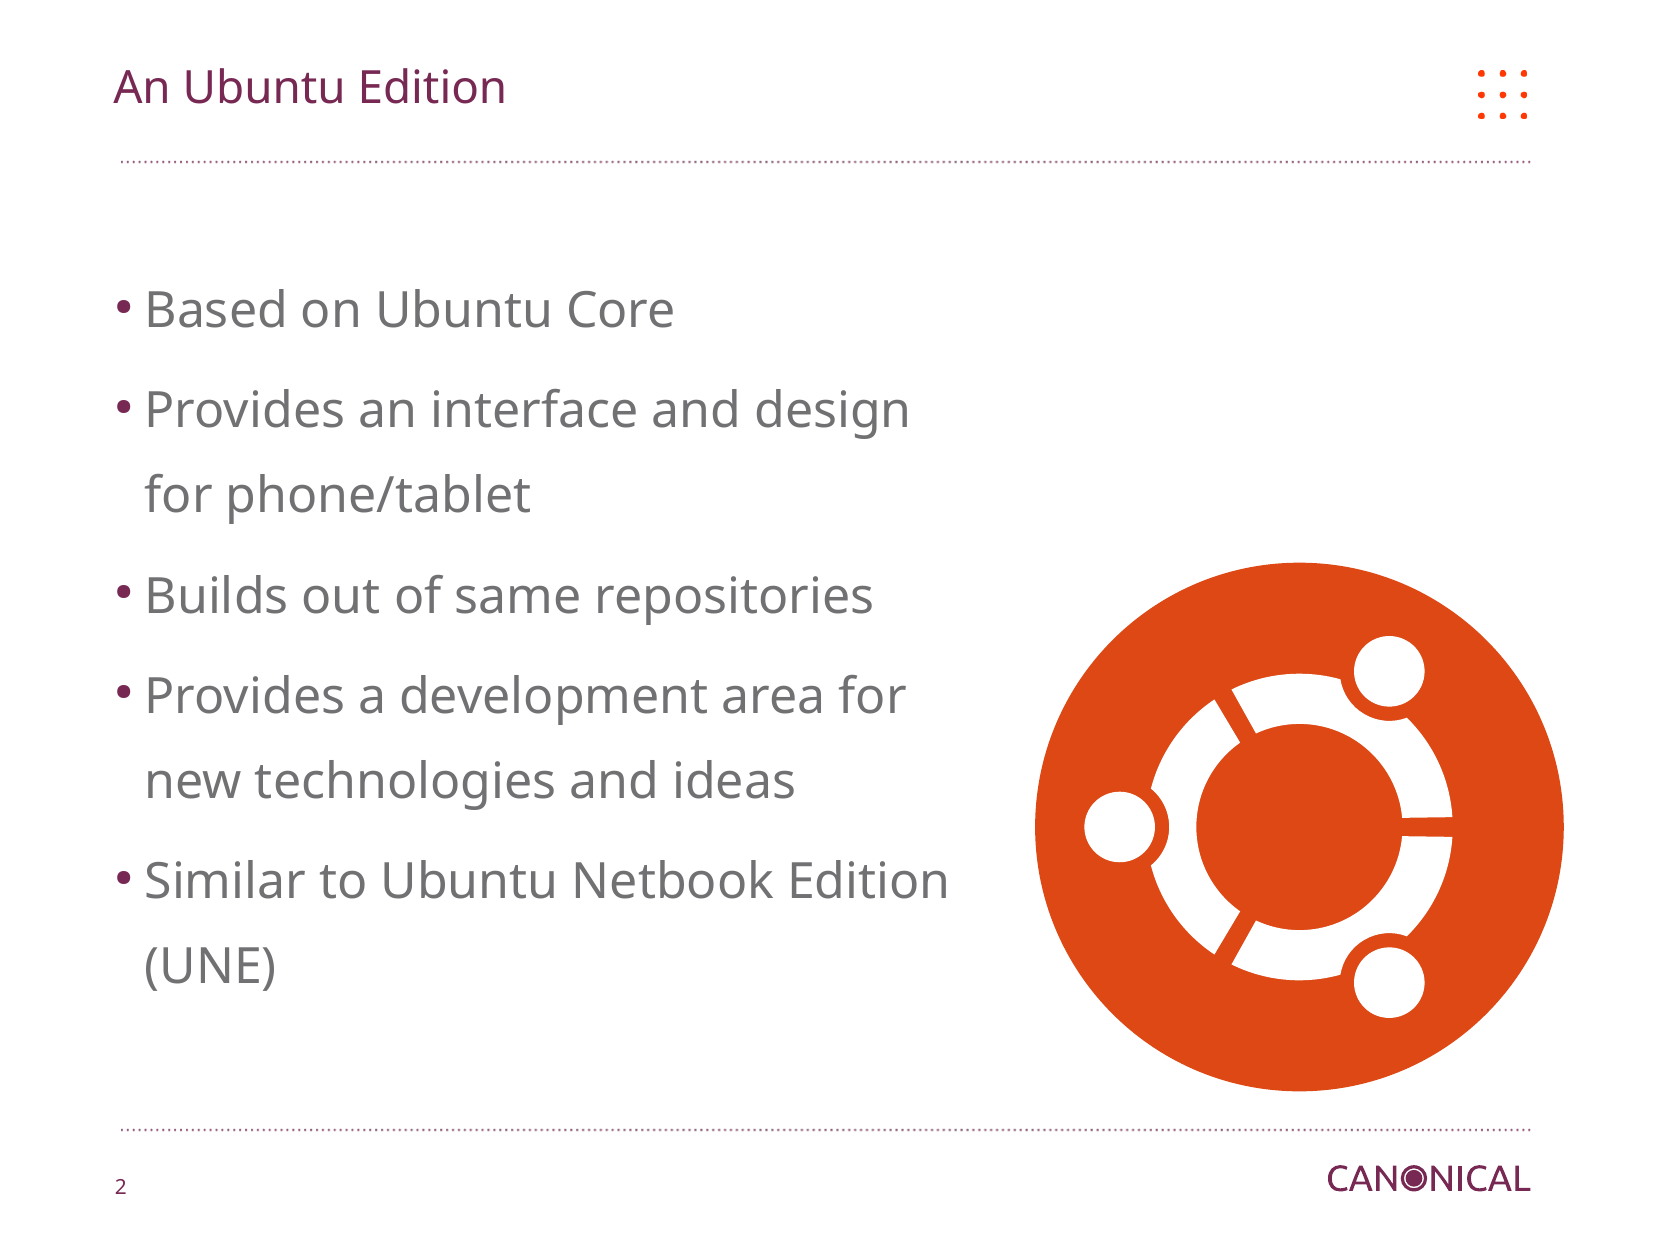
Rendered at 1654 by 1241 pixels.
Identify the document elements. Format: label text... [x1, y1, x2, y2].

picture [1478, 70, 1527, 119]
picture [111, 159, 1533, 166]
list Based on Ubuntu Core Provides an interface and design for phone/tablet Builds out of same repositories Provides a development area for new technologies and ideas Similar to Ubuntu Netbook Edition (UNE) [115, 256, 975, 977]
title An Ubuntu Edition [113, 64, 1382, 107]
picture [1033, 561, 1565, 1093]
picture [111, 1127, 1533, 1134]
